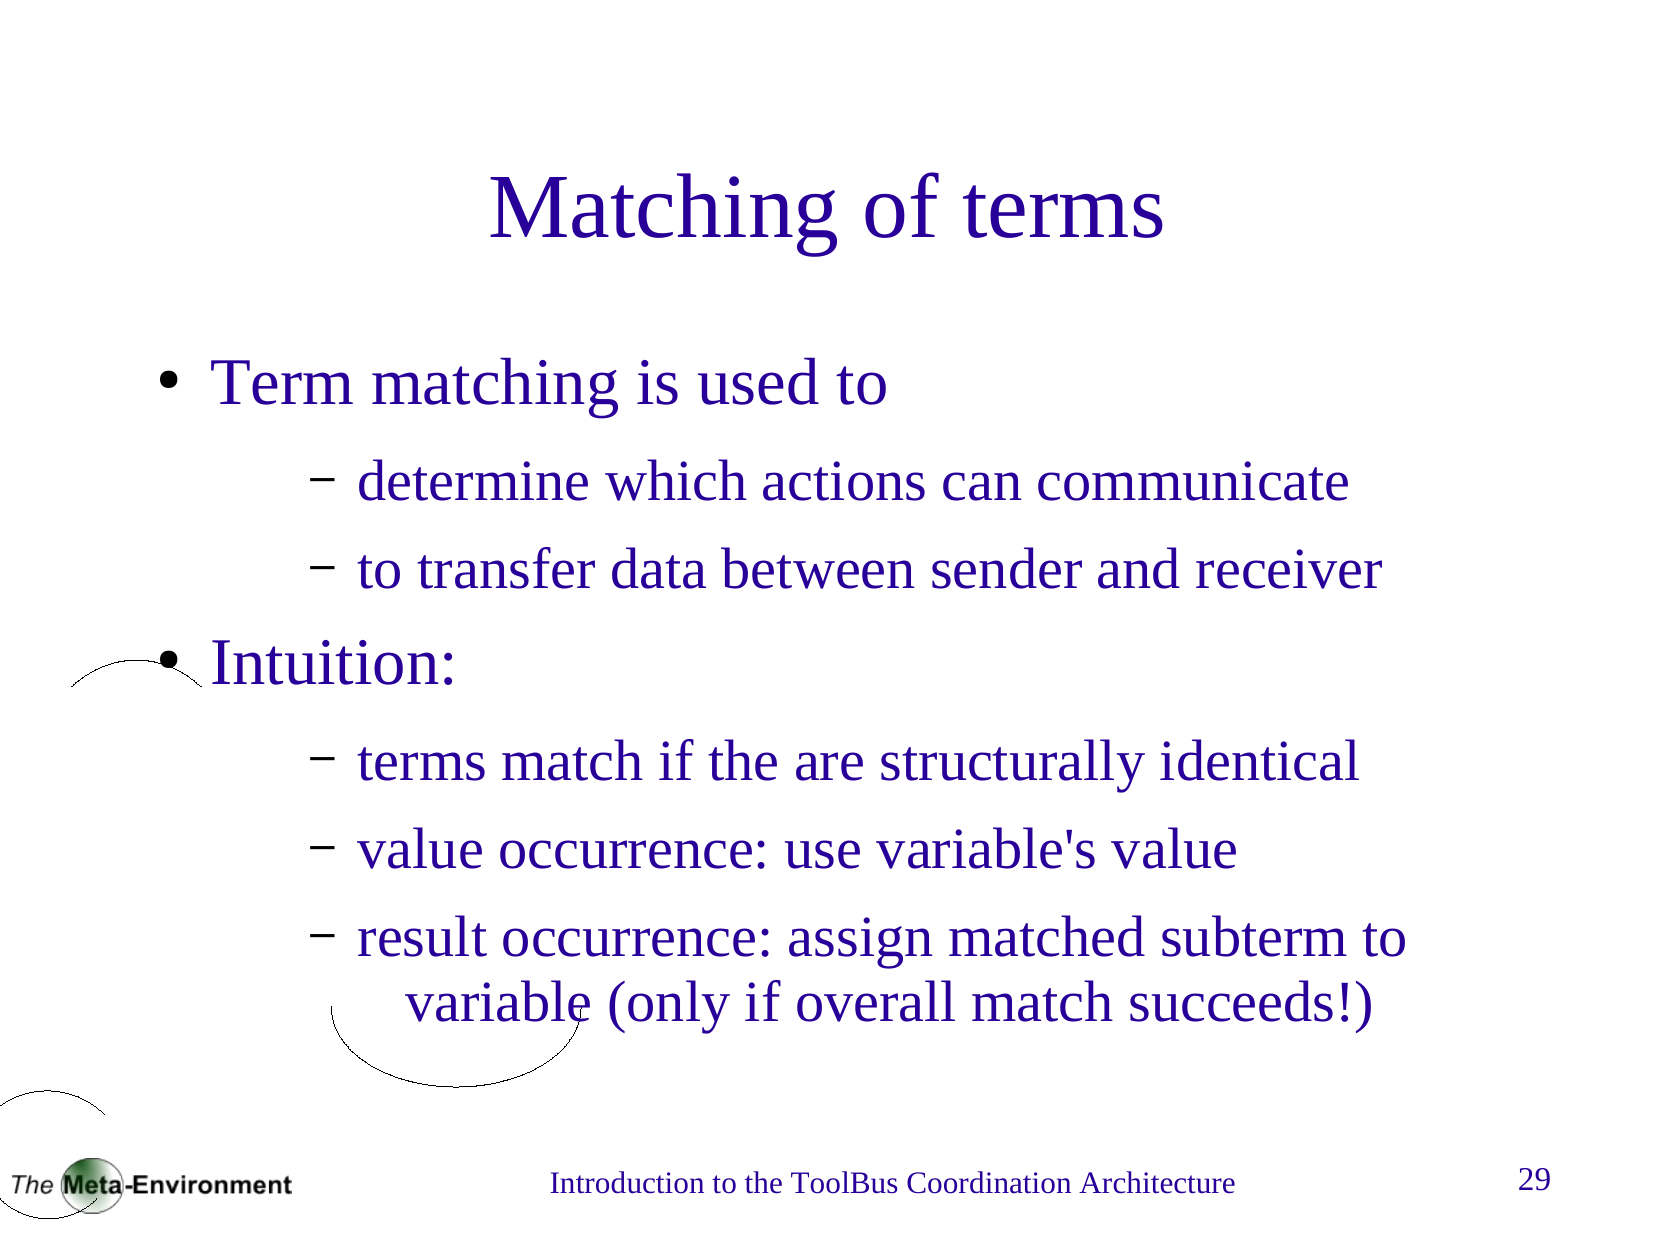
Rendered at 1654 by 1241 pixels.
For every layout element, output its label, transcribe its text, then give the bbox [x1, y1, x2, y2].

picture [12, 1158, 292, 1214]
title Matching of terms [121, 102, 1534, 311]
list Term matching is used to determine which actions can communicate to transfer data between sender and receiver Intuition: terms match if the are structurally identical value occurrence: use variable's value result occurrence: assign matched subterm to variable (only if overall match succeeds!) [121, 344, 1534, 1127]
